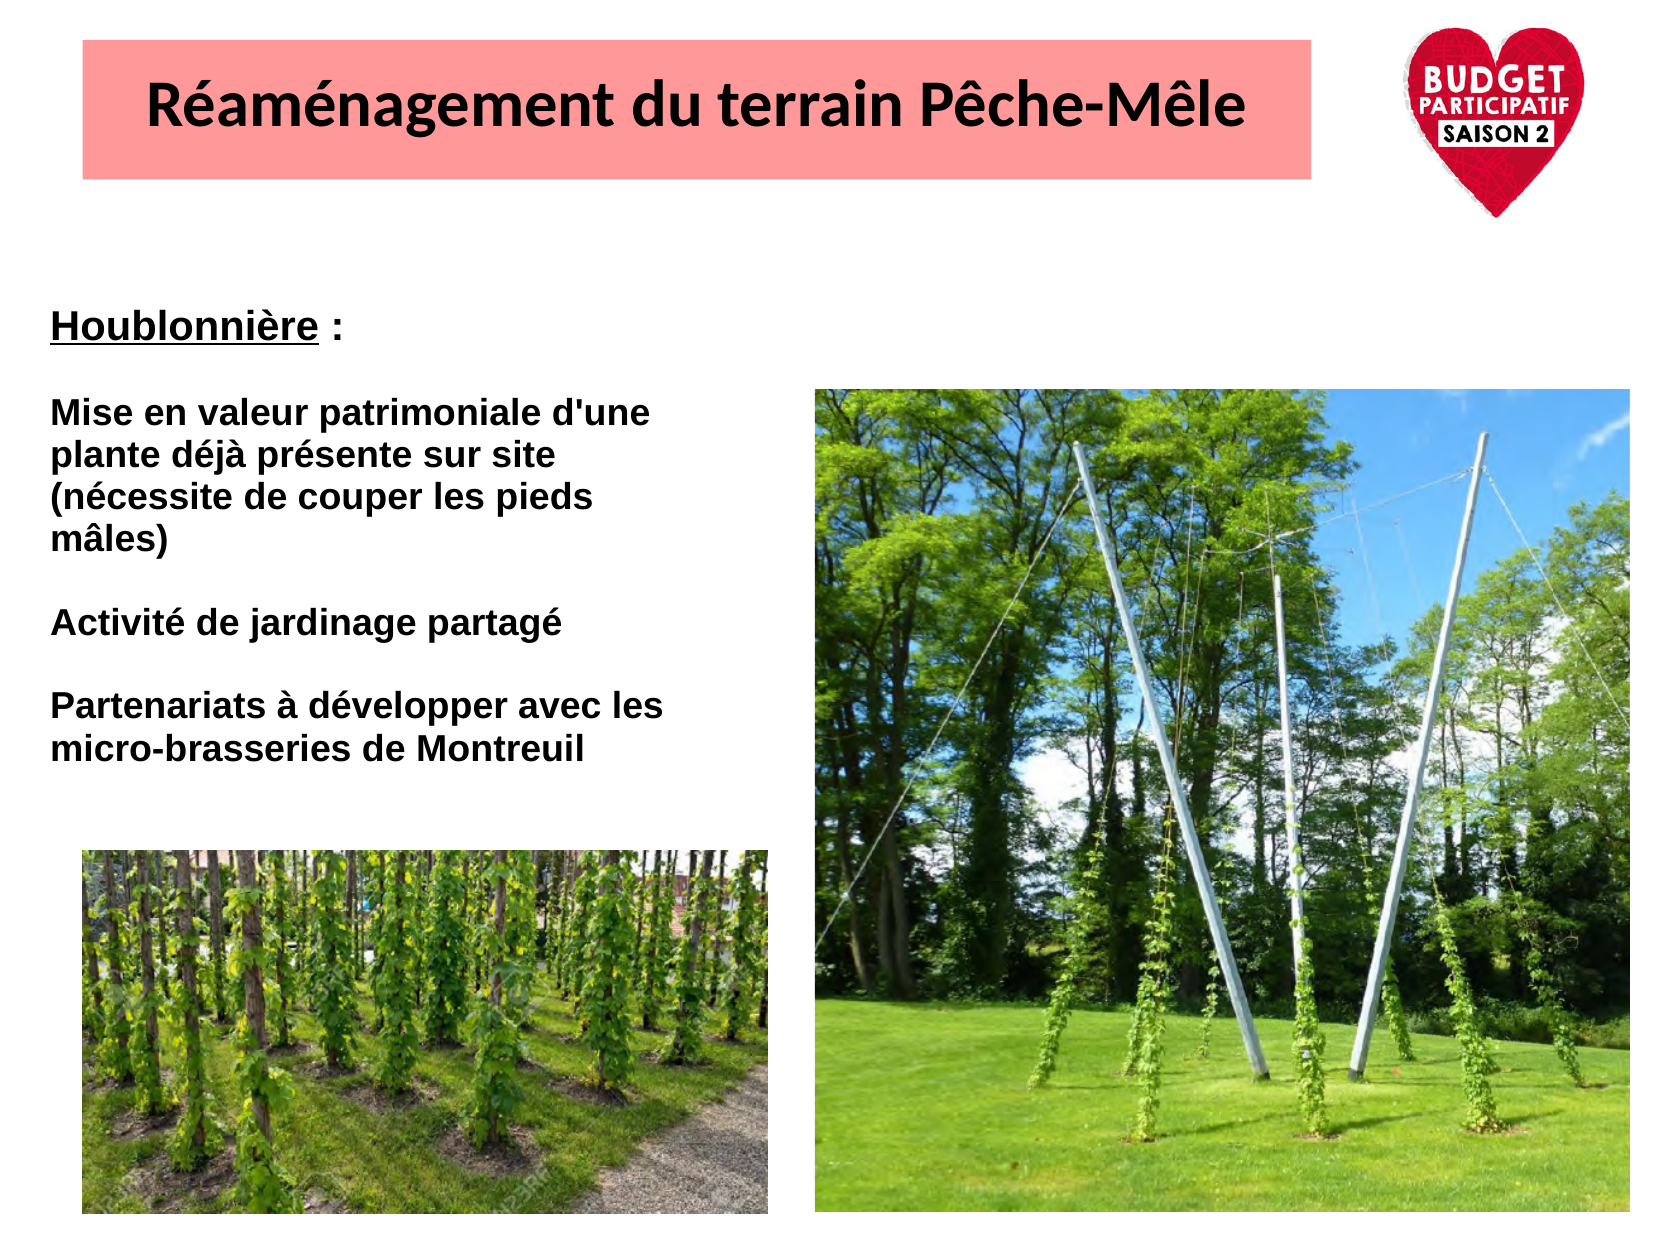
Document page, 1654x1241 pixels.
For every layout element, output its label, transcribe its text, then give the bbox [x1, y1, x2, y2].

text_box Houblonnière : Mise en valeur patrimoniale d'une plante déjà présente sur site (nécessite de couper les pieds mâles) Activité de jardinage partagé Partenariats à développer avec les micro-brasseries de Montreuil [35, 295, 709, 834]
picture [1349, 22, 1642, 225]
title Réaménagement du terrain Pêche-Mêle [82, 39, 1312, 180]
picture [814, 389, 1630, 1212]
picture [82, 850, 768, 1214]
